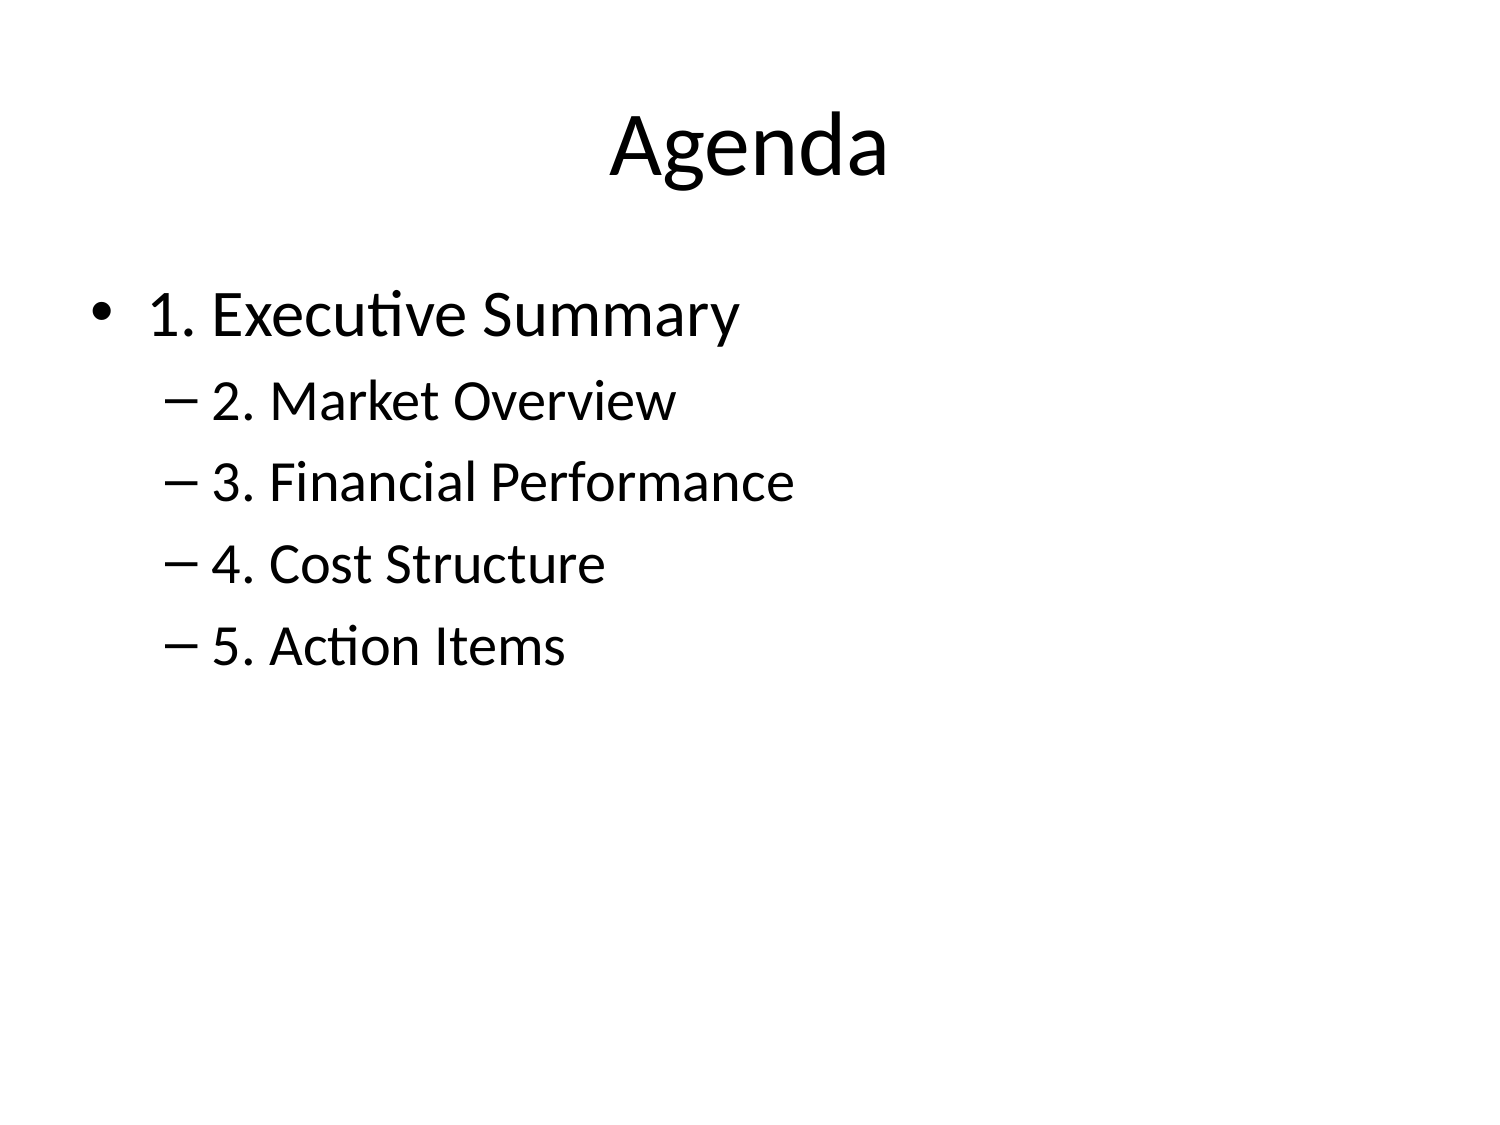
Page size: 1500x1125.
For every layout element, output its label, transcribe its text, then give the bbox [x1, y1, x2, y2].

list 1. Executive Summary 2. Market Overview 3. Financial Performance 4. Cost Structure 5. Action Items [75, 262, 1425, 1005]
title Agenda [75, 45, 1425, 233]
